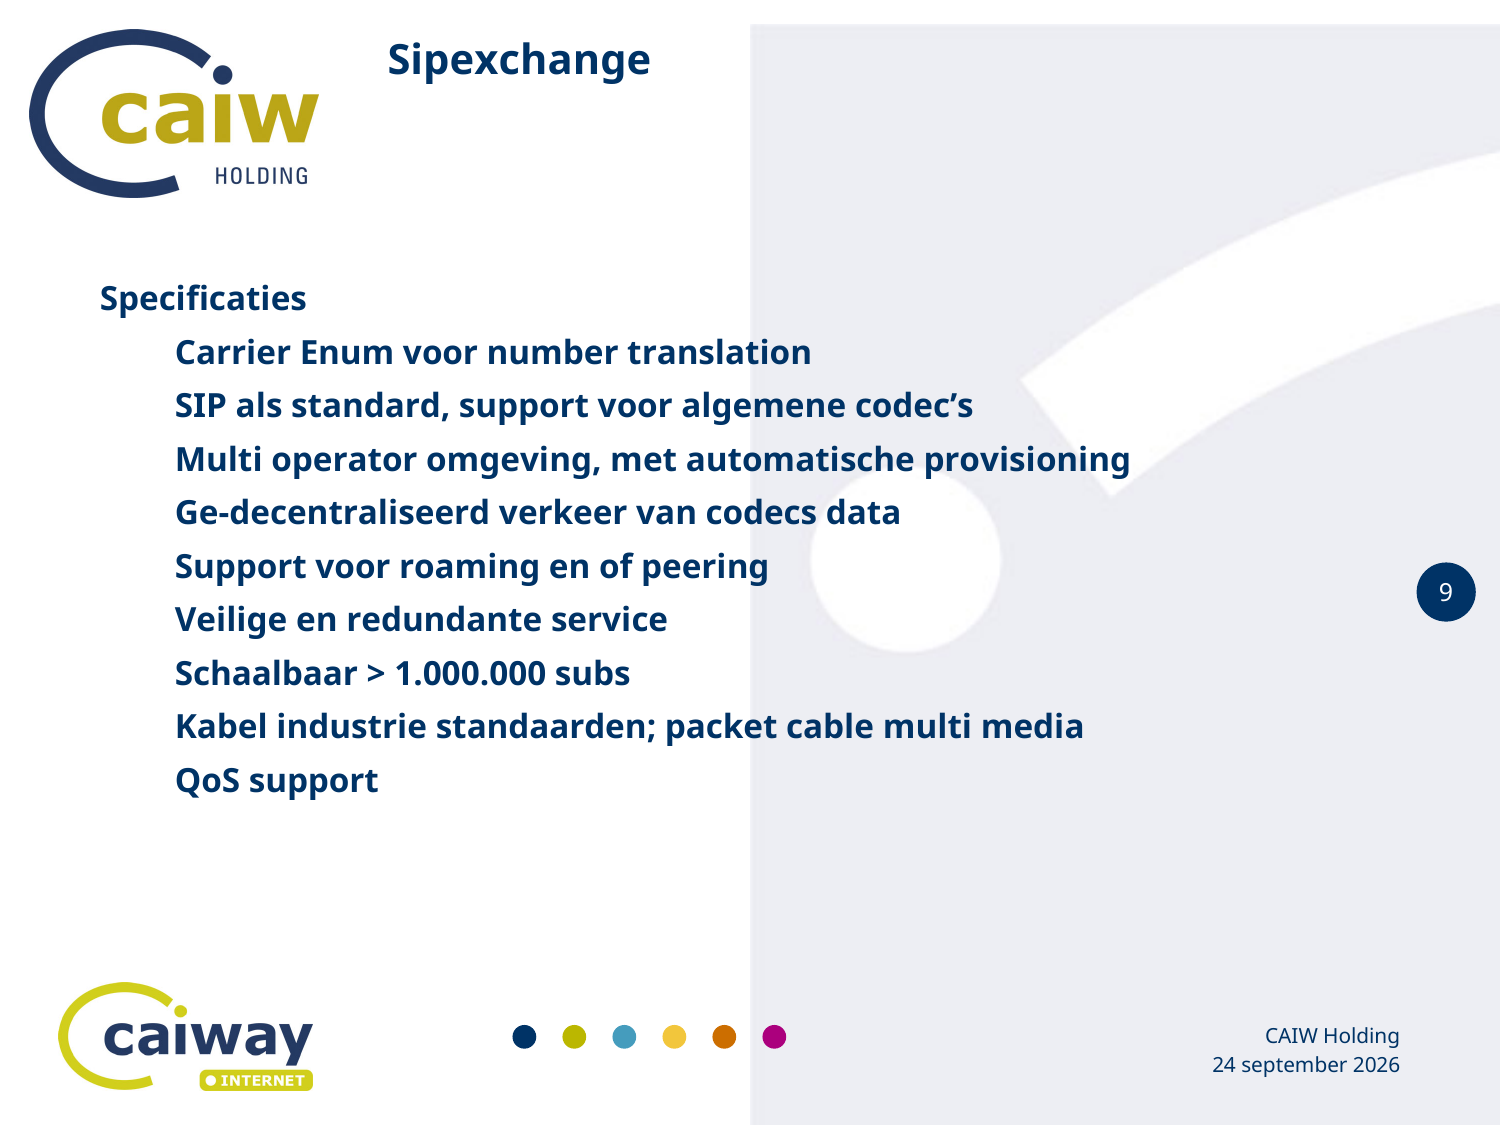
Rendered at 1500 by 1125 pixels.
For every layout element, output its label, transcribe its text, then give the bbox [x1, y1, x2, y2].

list Specificaties Carrier Enum voor number translation SIP als standard, support voor algemene codec’s Multi operator omgeving, met automatische provisioning Ge-decentraliseerd verkeer van codecs data Support voor roaming en of peering Veilige en redundante service Schaalbaar > 1.000.000 subs Kabel industrie standaarden; packet cable multi media QoS support [99, 275, 1401, 938]
picture [750, 24, 1500, 1125]
picture [29, 29, 319, 198]
picture [58, 982, 313, 1091]
title Sipexchange [387, 29, 1400, 230]
